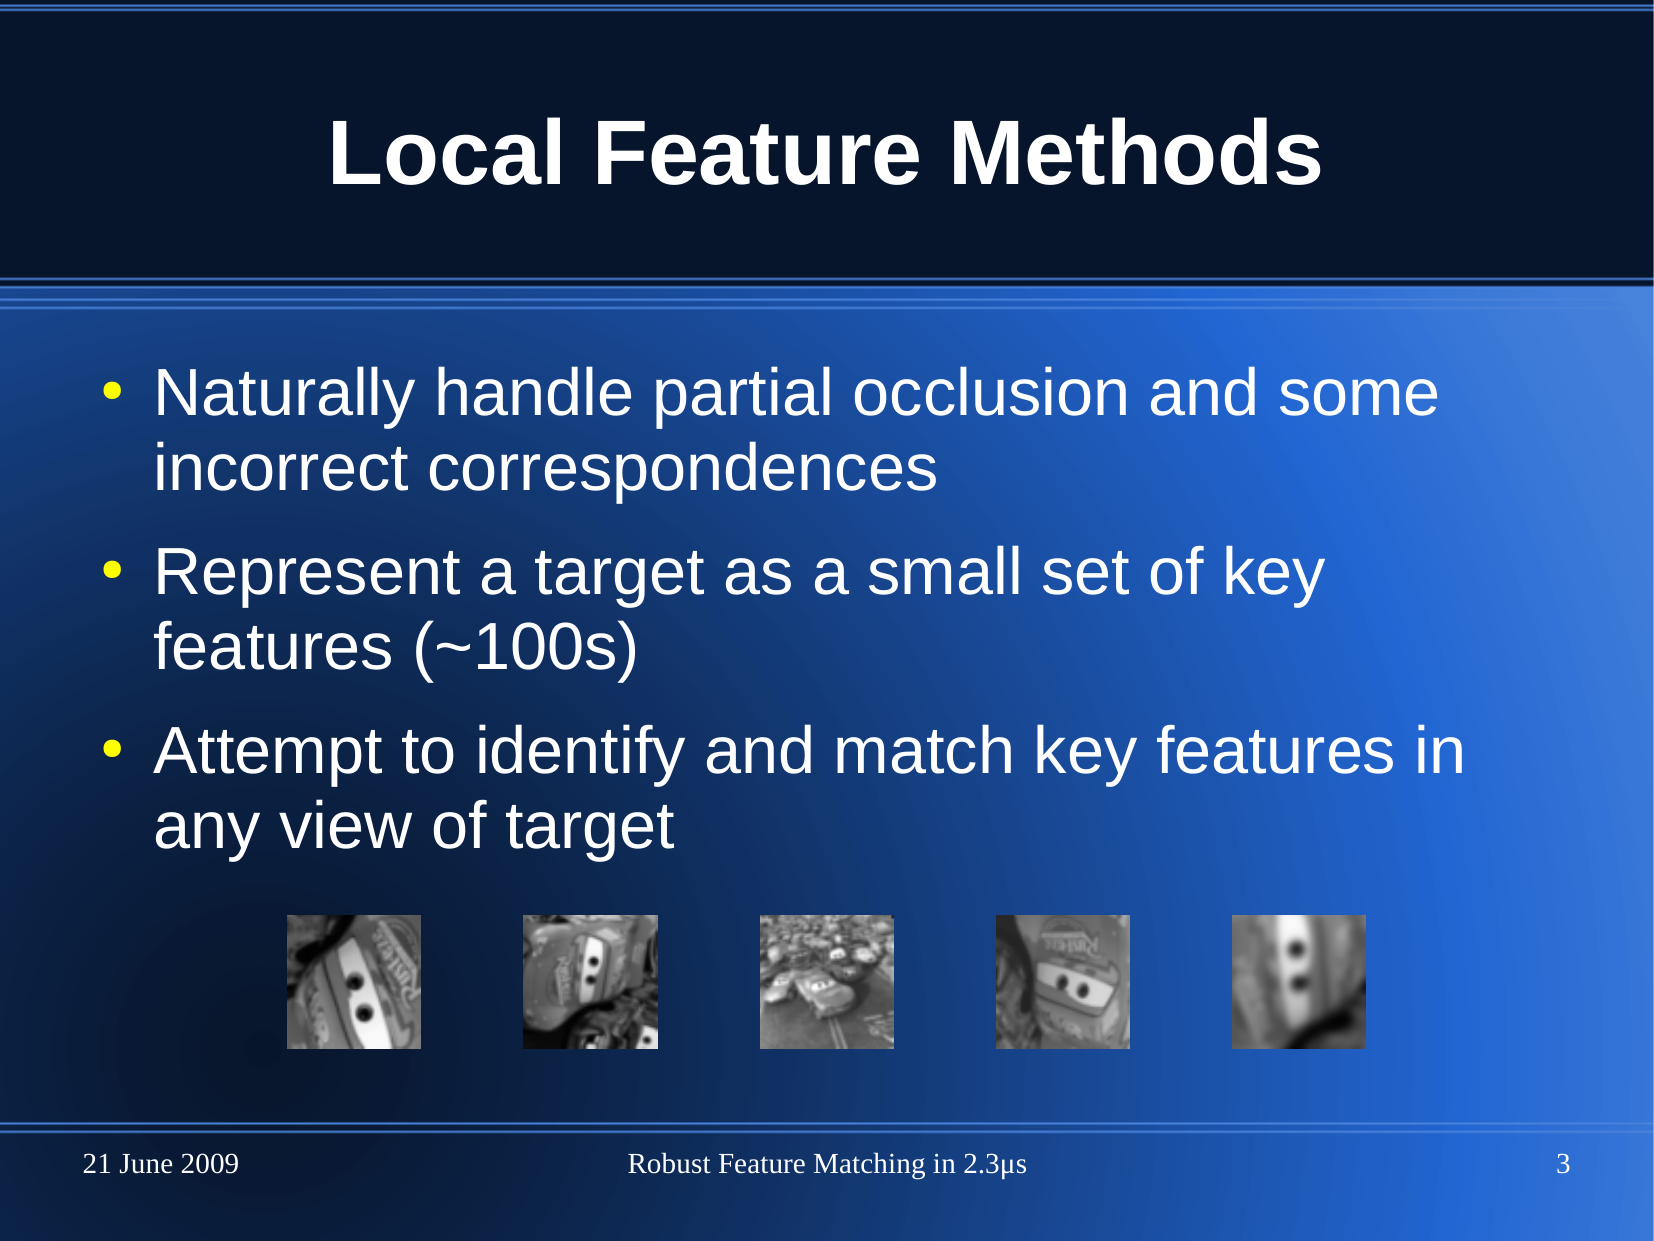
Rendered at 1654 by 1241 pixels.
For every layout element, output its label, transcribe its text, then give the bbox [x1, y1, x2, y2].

list Naturally handle partial occlusion and some incorrect correspondences Represent a target as a small set of key features (~100s) Attempt to identify and match key features in any view of target [82, 355, 1571, 1058]
title Local Feature Methods [82, 49, 1571, 257]
picture [0, 0, 1654, 1241]
